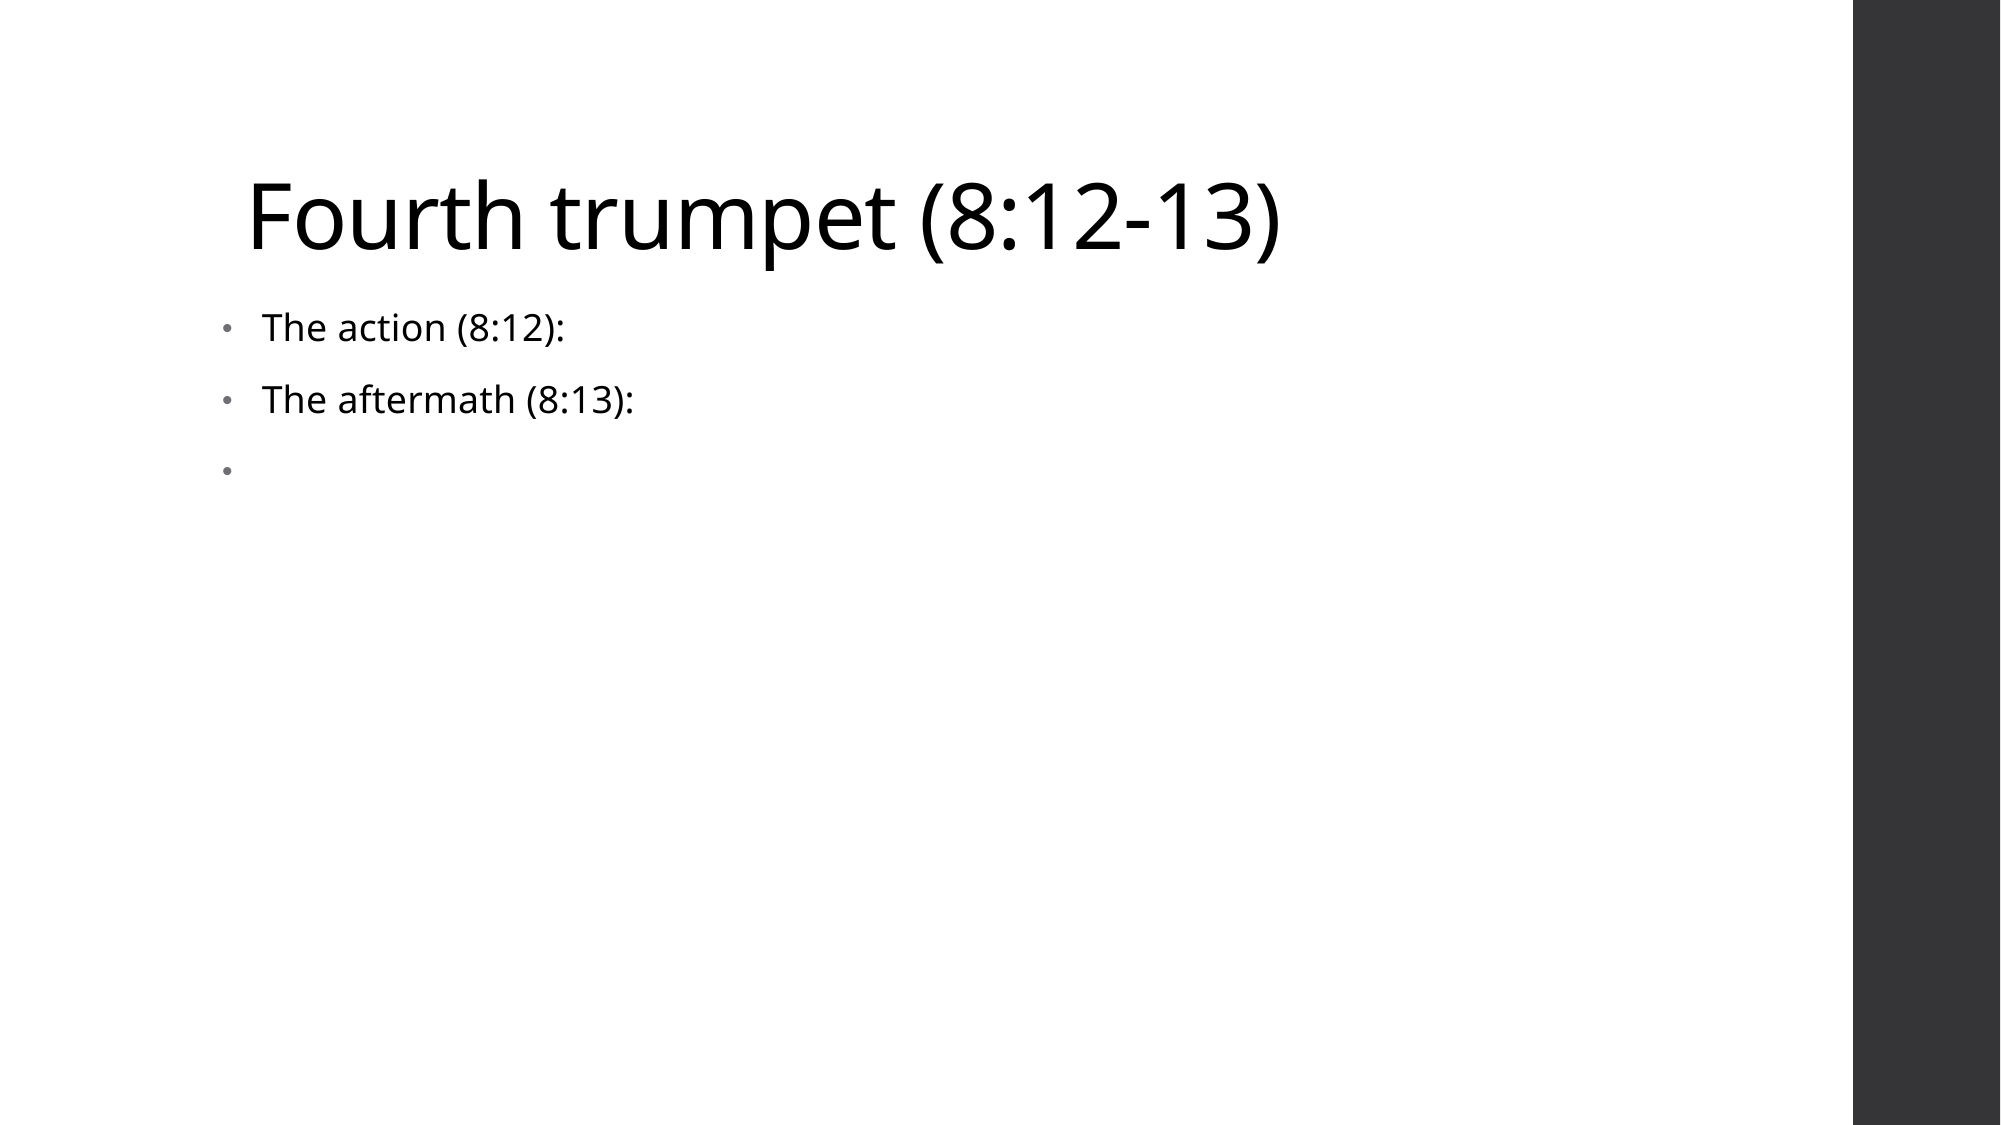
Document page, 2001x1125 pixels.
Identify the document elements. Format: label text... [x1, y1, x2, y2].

title Fourth trumpet (8:12-13) [206, 60, 1797, 278]
list The action (8:12): The aftermath (8:13): [206, 299, 1617, 1014]
